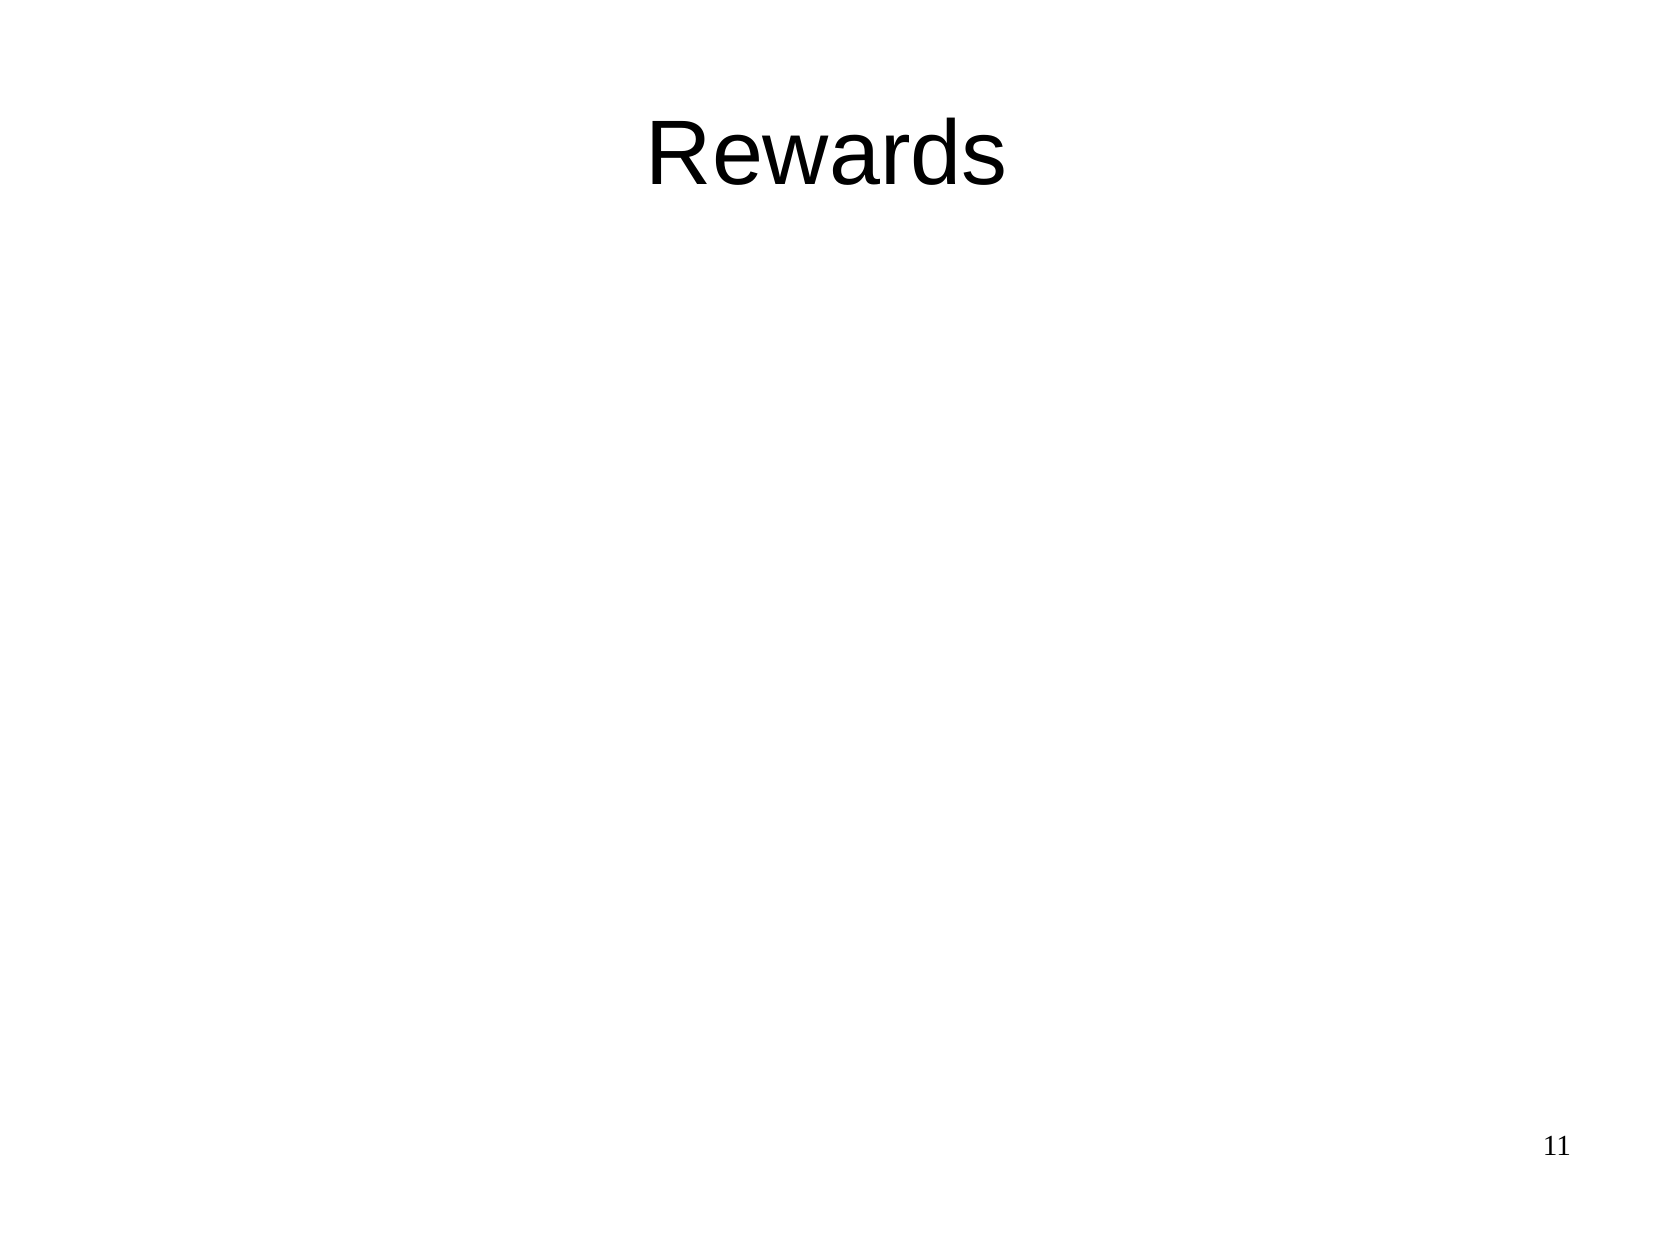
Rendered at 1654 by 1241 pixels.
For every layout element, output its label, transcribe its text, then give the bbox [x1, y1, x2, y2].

title Rewards [82, 49, 1571, 257]
